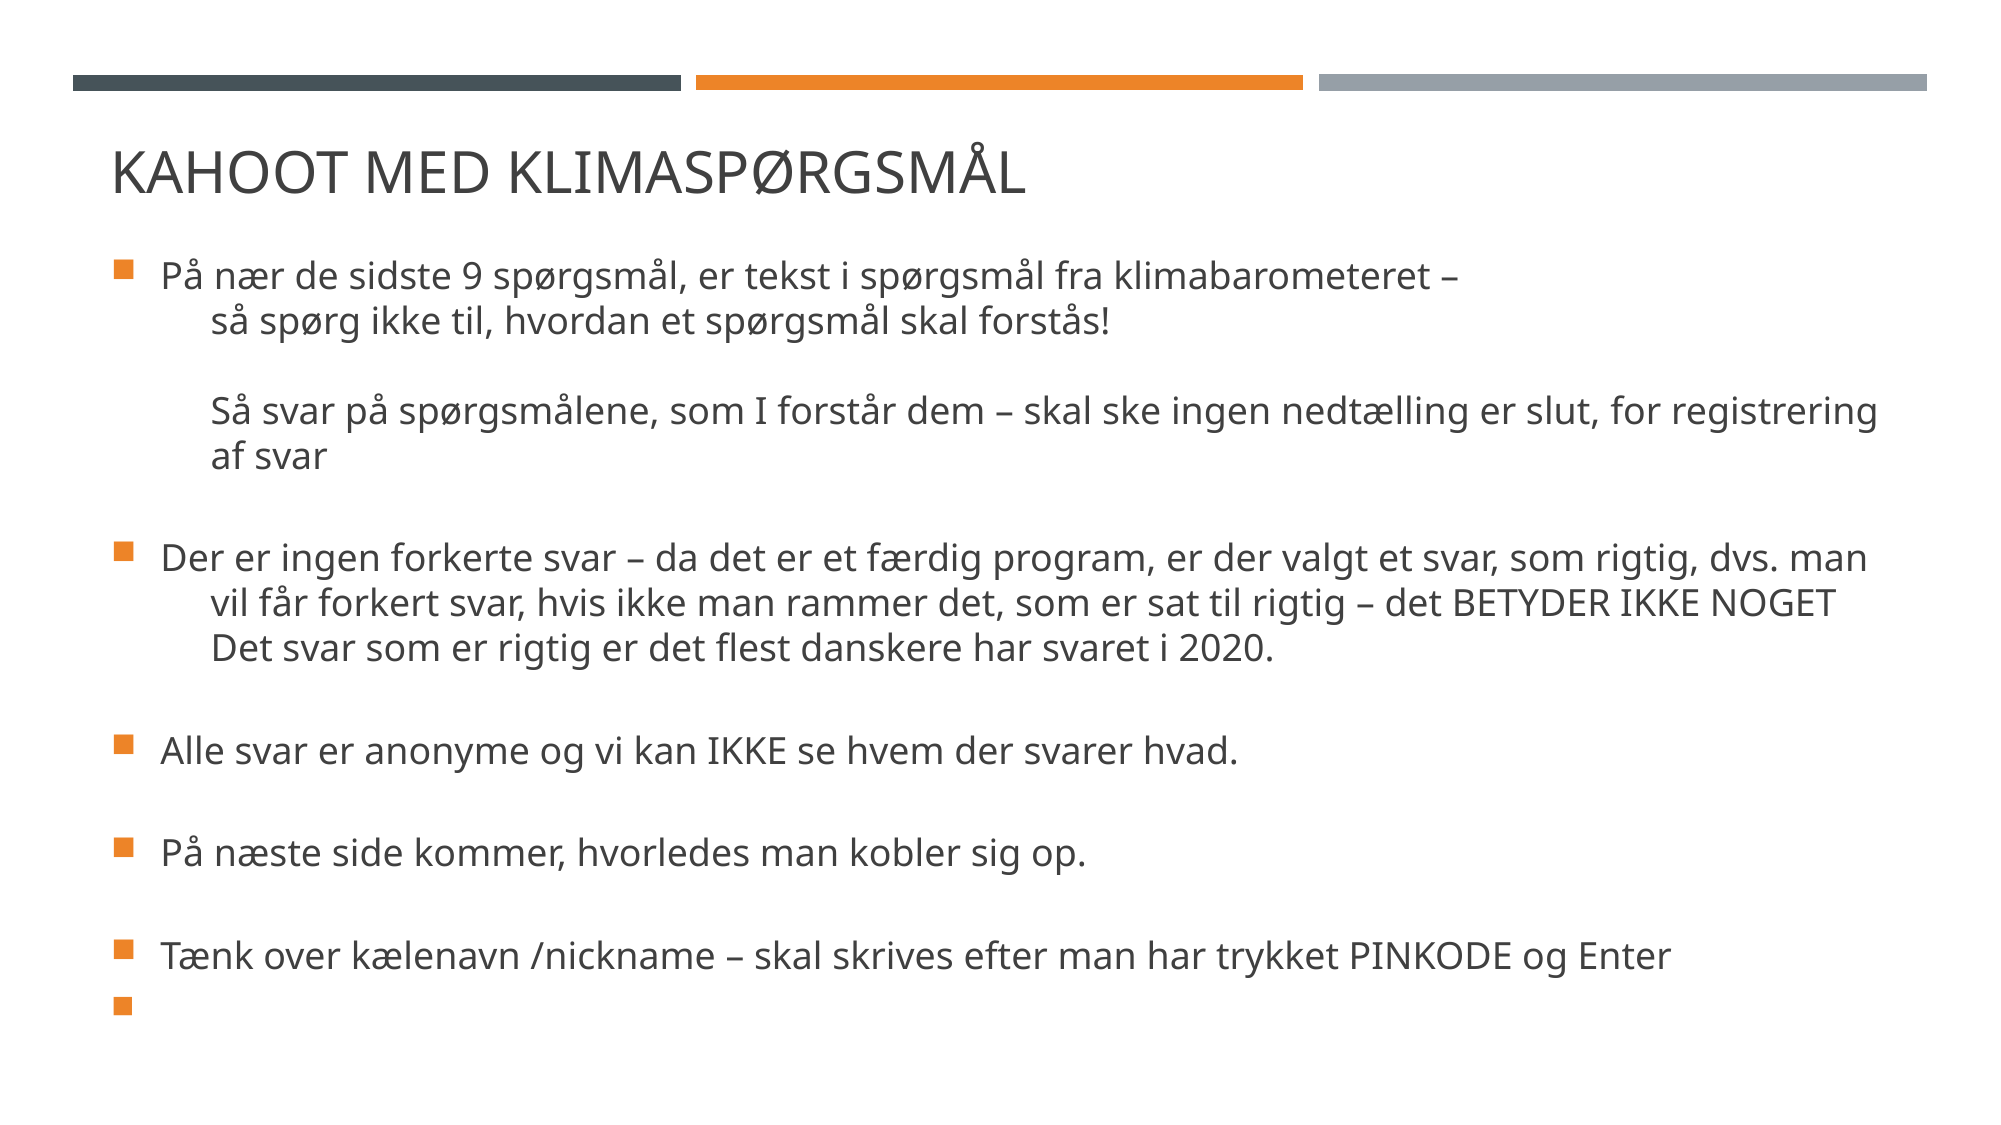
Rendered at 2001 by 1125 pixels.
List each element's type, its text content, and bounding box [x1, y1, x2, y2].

title KAHOOT MED klimaspørgsmål [95, 115, 1905, 213]
list På nær de sidste 9 spørgsmål, er tekst i spørgsmål fra klimabarometeret – så spørg ikke til, hvordan et spørgsmål skal forstås! Så svar på spørgsmålene, som I forstår dem – skal ske ingen nedtælling er slut, for registrering af svar Der er ingen forkerte svar – da det er et færdig program, er der valgt et svar, som rigtig, dvs. man vil får forkert svar, hvis ikke man rammer det, som er sat til rigtig – det BETYDER IKKE NOGET Det svar som er rigtig er det flest danskere har svaret i 2020. Alle svar er anonyme og vi kan IKKE se hvem der svarer hvad. På næste side kommer, hvorledes man kobler sig op. Tænk over kælenavn /nickname – skal skrives efter man har trykket PINKODE og Enter [95, 244, 1905, 1024]
